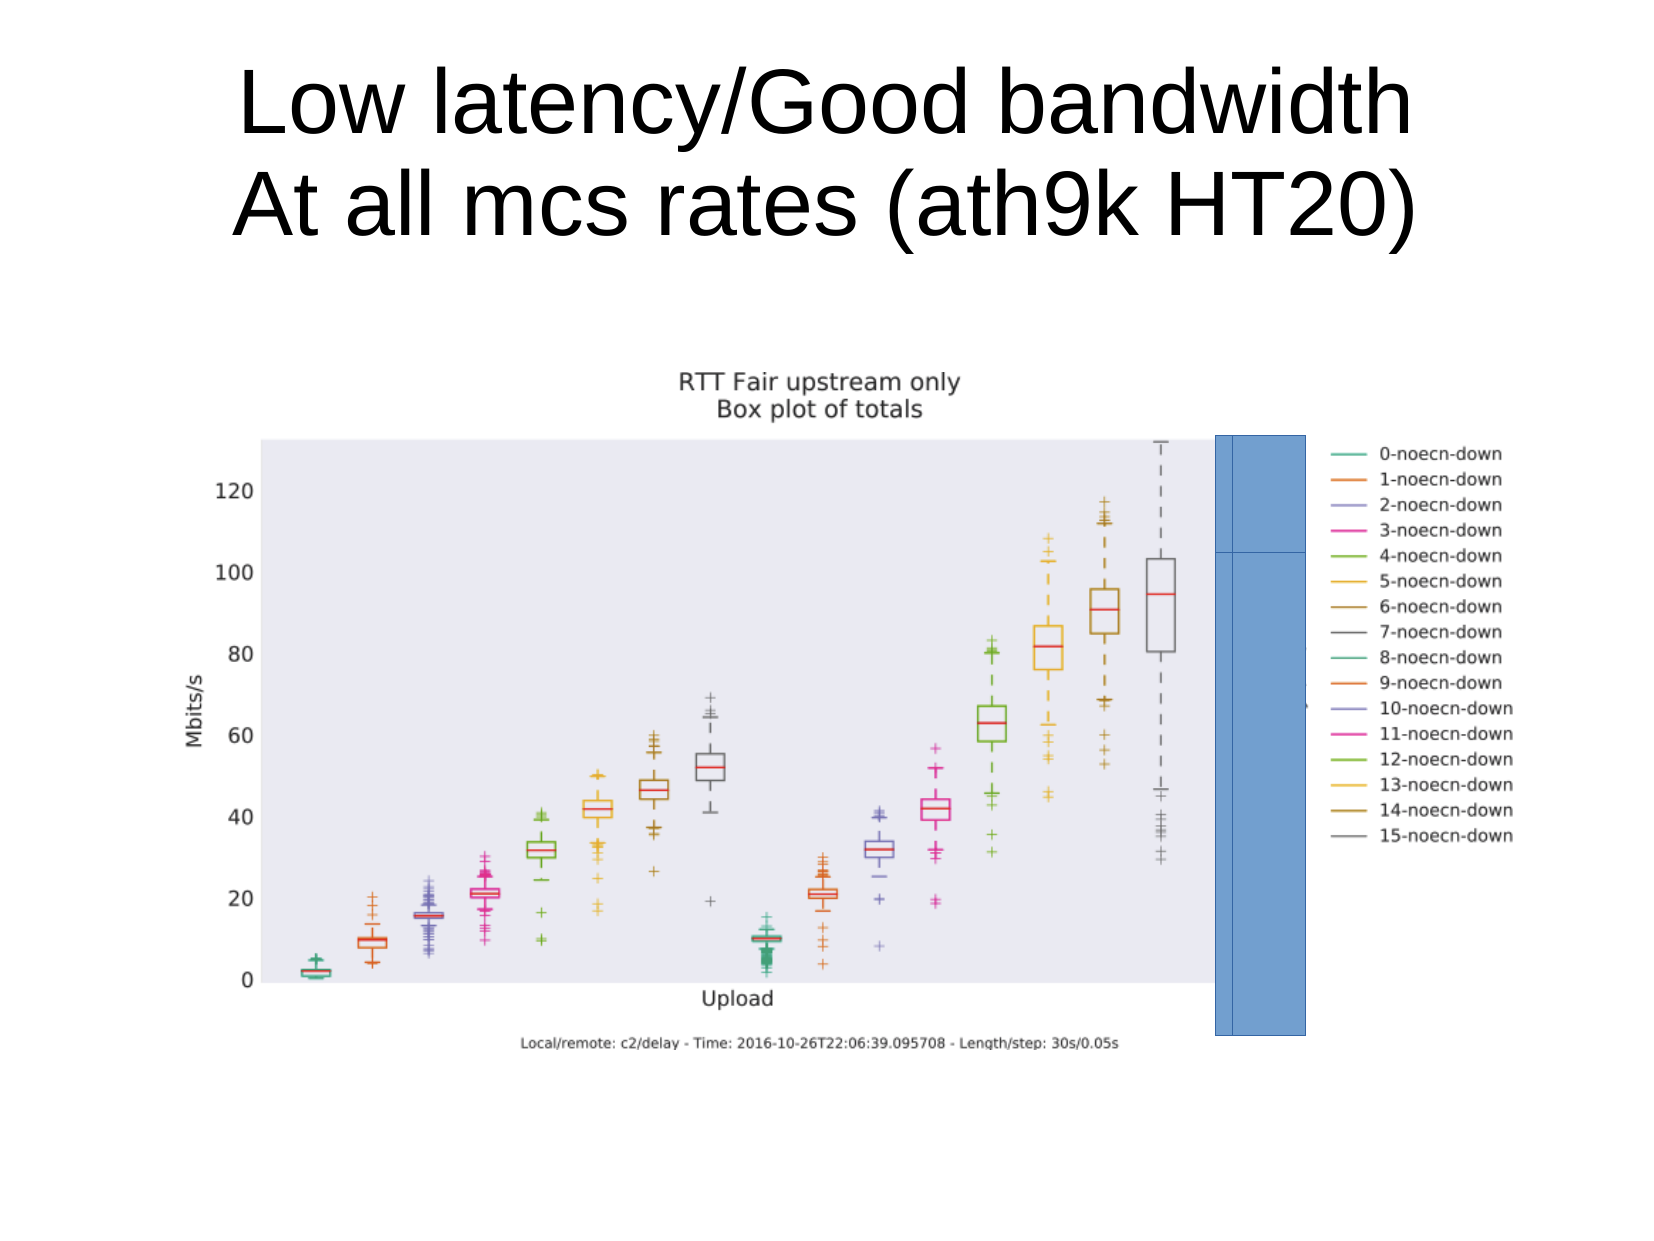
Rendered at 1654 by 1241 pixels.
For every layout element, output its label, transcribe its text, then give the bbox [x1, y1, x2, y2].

title Low latency/Good bandwidth At all mcs rates (ath9k HT20) [82, 49, 1571, 257]
picture [75, 372, 1564, 1050]
text_box [1215, 435, 1306, 1036]
